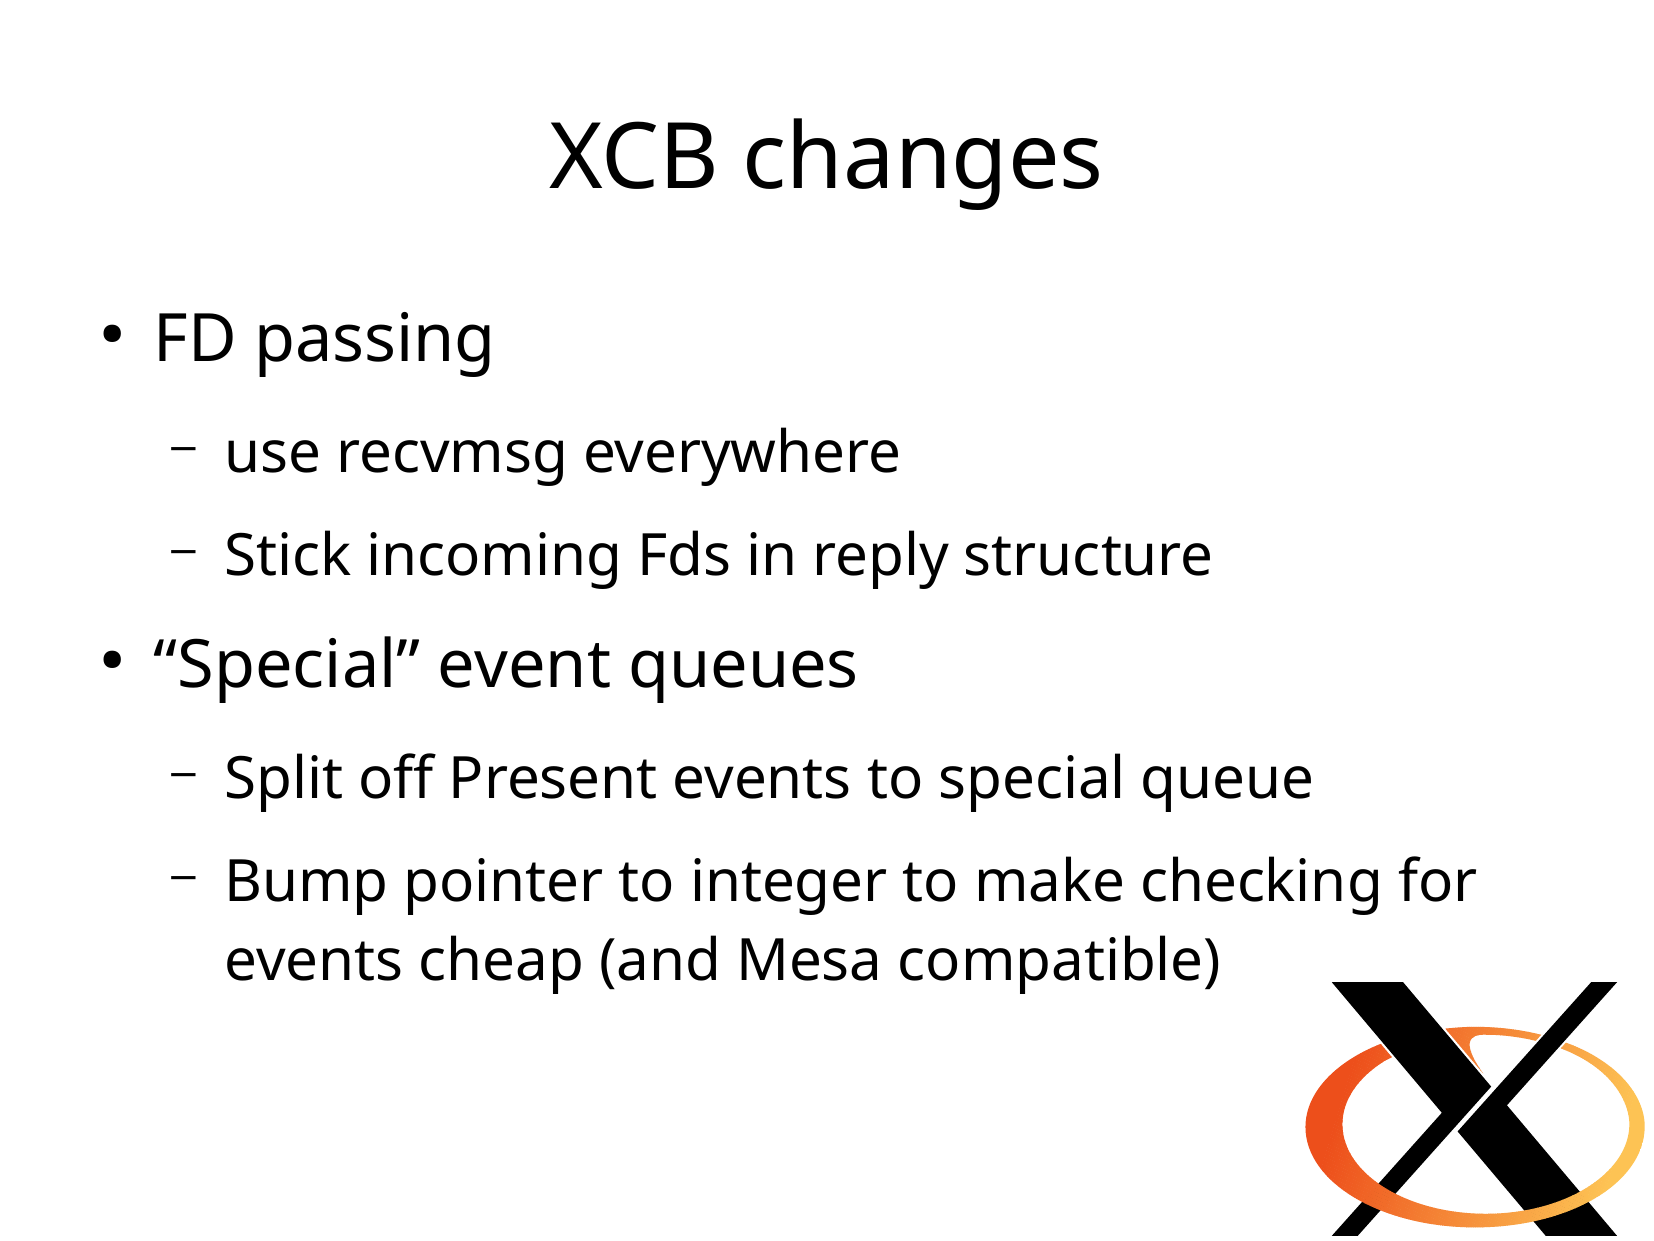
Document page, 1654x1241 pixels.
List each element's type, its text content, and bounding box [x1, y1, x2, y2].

title XCB changes [82, 49, 1571, 257]
list FD passing use recvmsg everywhere Stick incoming Fds in reply structure “Special” event queues Split off Present events to special queue Bump pointer to integer to make checking for events cheap (and Mesa compatible) [82, 290, 1571, 1010]
